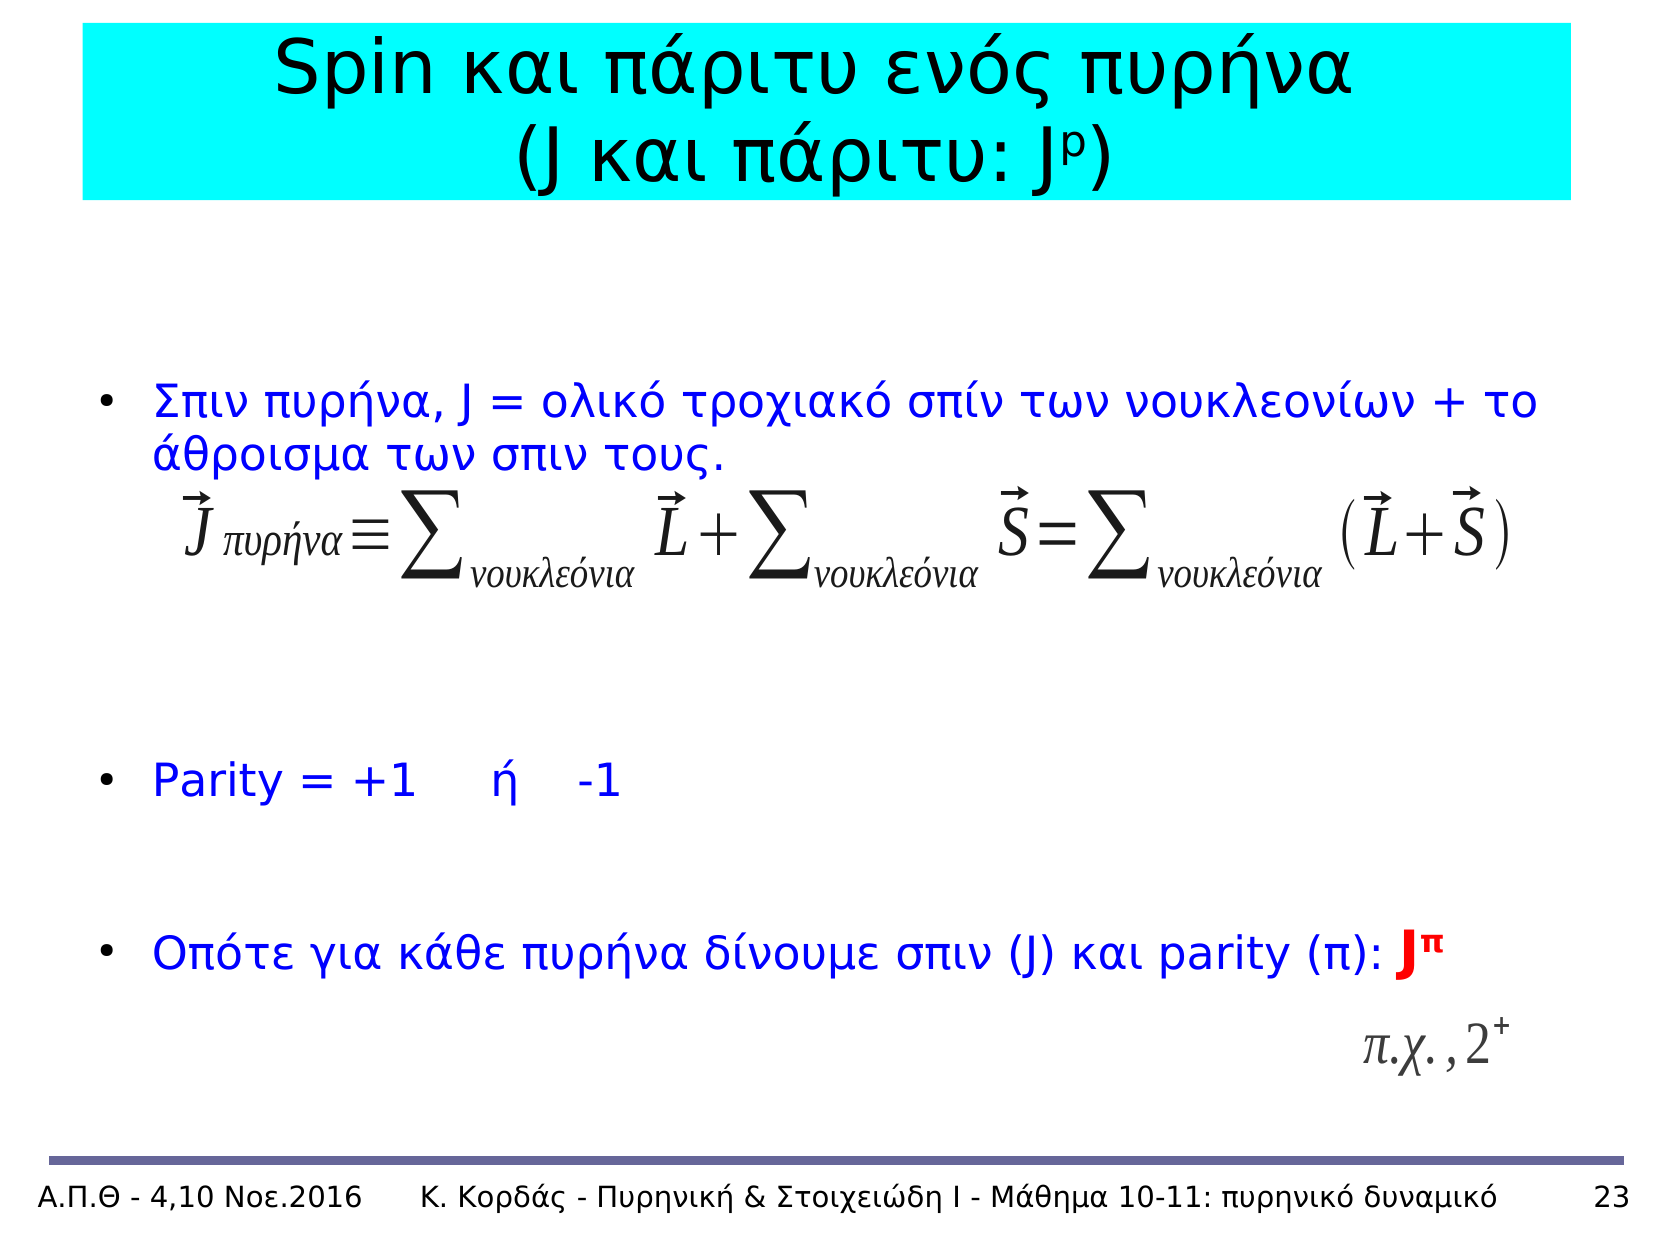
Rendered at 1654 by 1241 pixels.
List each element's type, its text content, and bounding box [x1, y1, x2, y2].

title Spin και πάριτυ ενός πυρήνα (J και πάριτυ: Jp) [82, 22, 1571, 201]
chart [165, 483, 1531, 598]
list Σπιν πυρήνα, J = ολικό τροχιακό σπίν των νουκλεονίων + το άθροισμα των σπιν τους. Parity = +1 ή -1 Οπότε για κάθε πυρήνα δίνουμε σπιν (J) και parity (π): Jπ [75, 368, 1571, 1013]
chart [1347, 1000, 1535, 1081]
